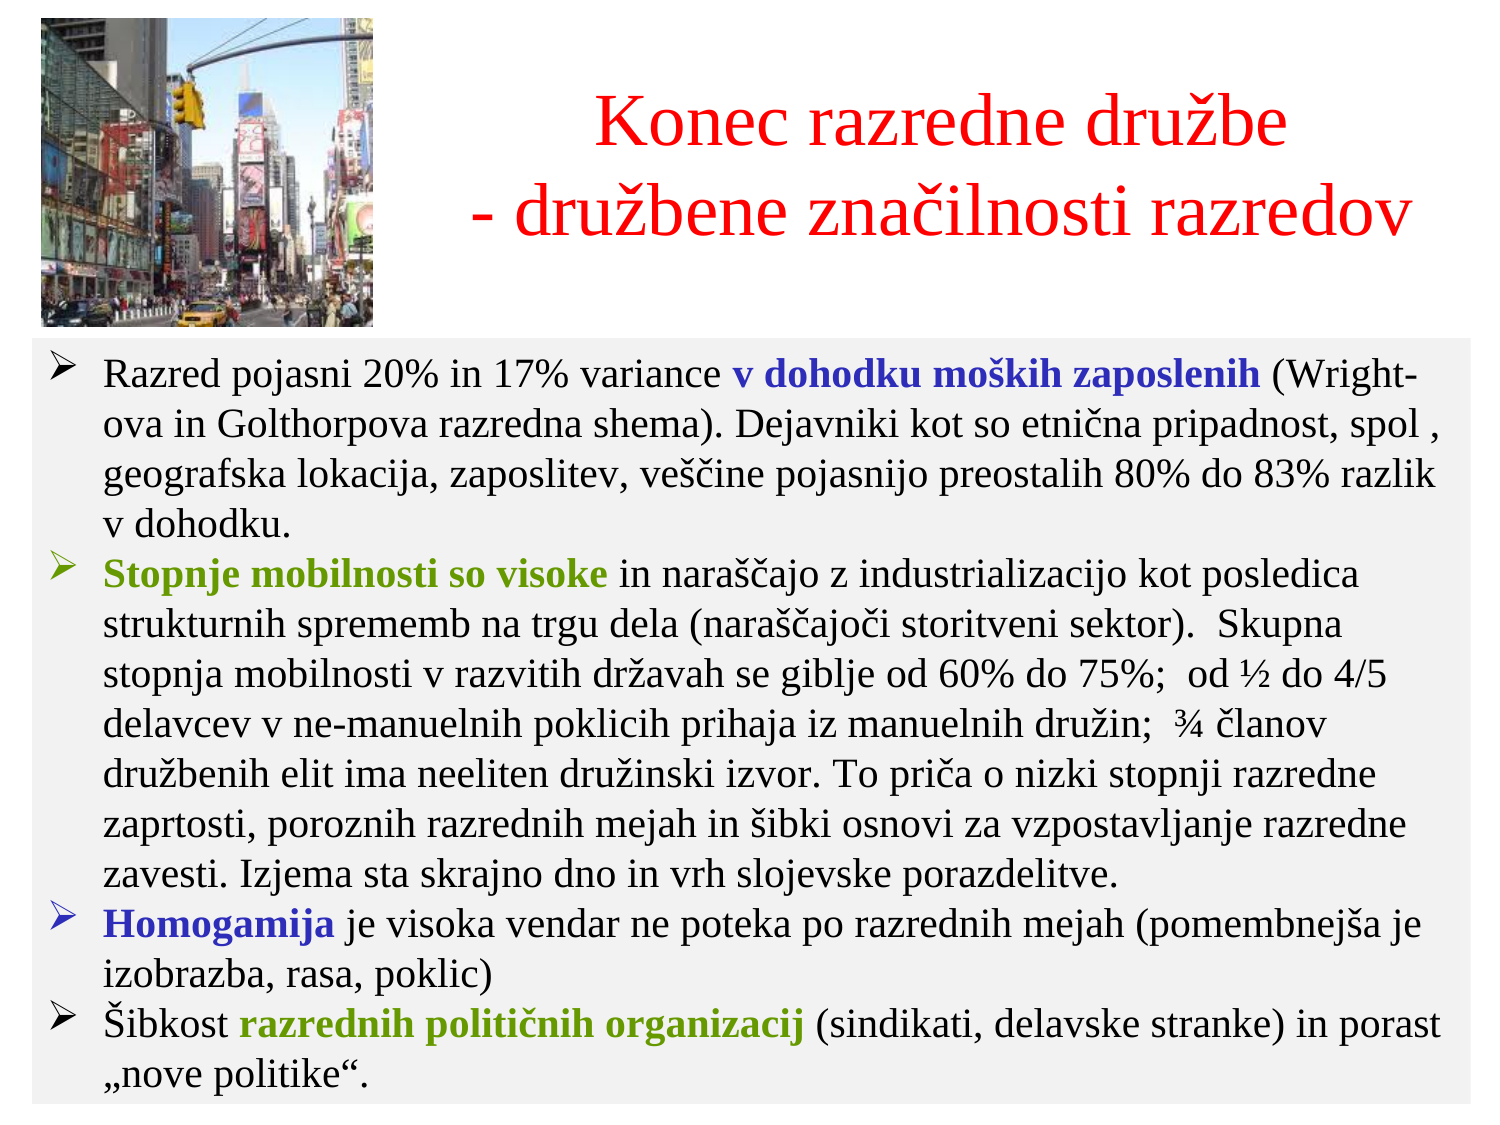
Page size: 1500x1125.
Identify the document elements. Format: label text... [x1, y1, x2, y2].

title Konec razredne družbe - družbene značilnosti razredov [416, 0, 1468, 338]
text_box Razred pojasni 20% in 17% variance v dohodku moških zaposlenih (Wright-ova in Golthorpova razredna shema). Dejavniki kot so etnična pripadnost, spol , geografska lokacija, zaposlitev, veščine pojasnijo preostalih 80% do 83% razlik v dohodku. Stopnje mobilnosti so visoke in naraščajo z industrializacijo kot posledica strukturnih sprememb na trgu dela (naraščajoči storitveni sektor). Skupna stopnja mobilnosti v razvitih državah se giblje od 60% do 75%; od ½ do 4/5 delavcev v ne-manuelnih poklicih prihaja iz manuelnih družin; ¾ članov družbenih elit ima neeliten družinski izvor. To priča o nizki stopnji razredne zaprtosti, poroznih razrednih mejah in šibki osnovi za vzpostavljanje razredne zavesti. Izjema sta skrajno dno in vrh slojevske porazdelitve. Homogamija je visoka vendar ne poteka po razrednih mejah (pomembnejša je izobrazba, rasa, poklic) Šibkost razrednih političnih organizacij (sindikati, delavske stranke) in porast „nove politike“. [32, 338, 1471, 1104]
text_box [41, 19, 373, 327]
